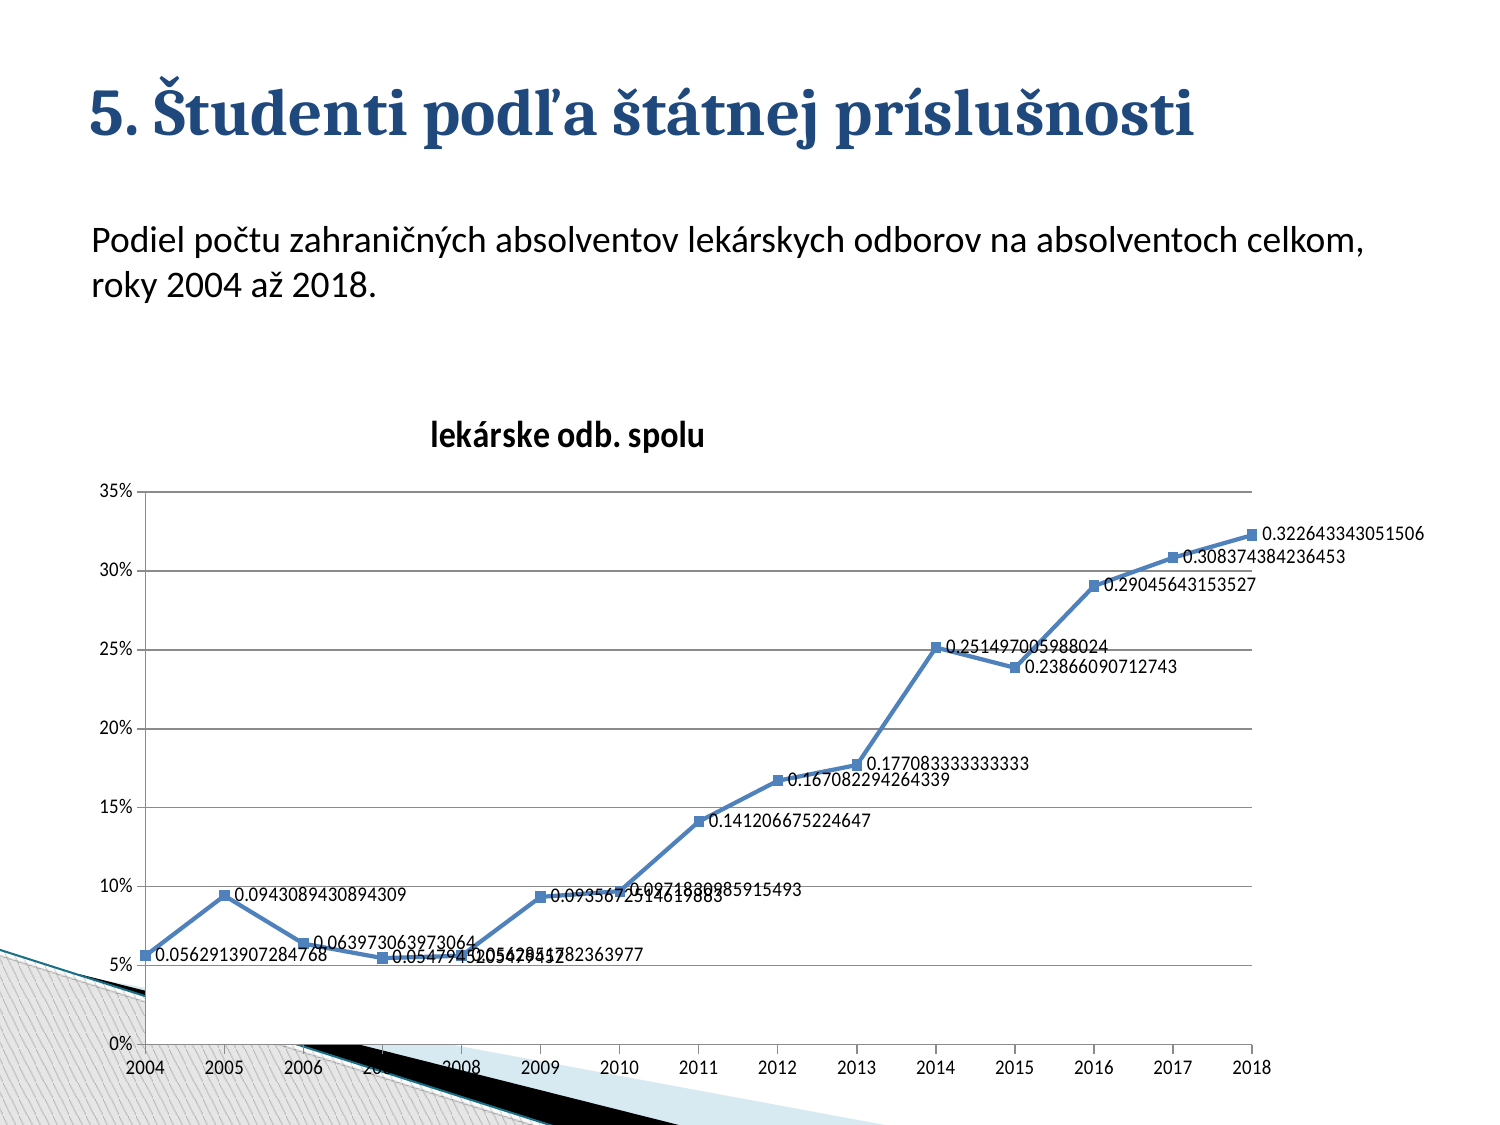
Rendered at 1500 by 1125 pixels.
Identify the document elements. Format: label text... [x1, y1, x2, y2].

title 5. Študenti podľa štátnej príslušnosti [75, 45, 1425, 173]
chart [75, 385, 1425, 1094]
text_box Podiel počtu zahraničných absolventov lekárskych odborov na absolventoch celkom, roky 2004 až 2018. [76, 208, 1424, 313]
